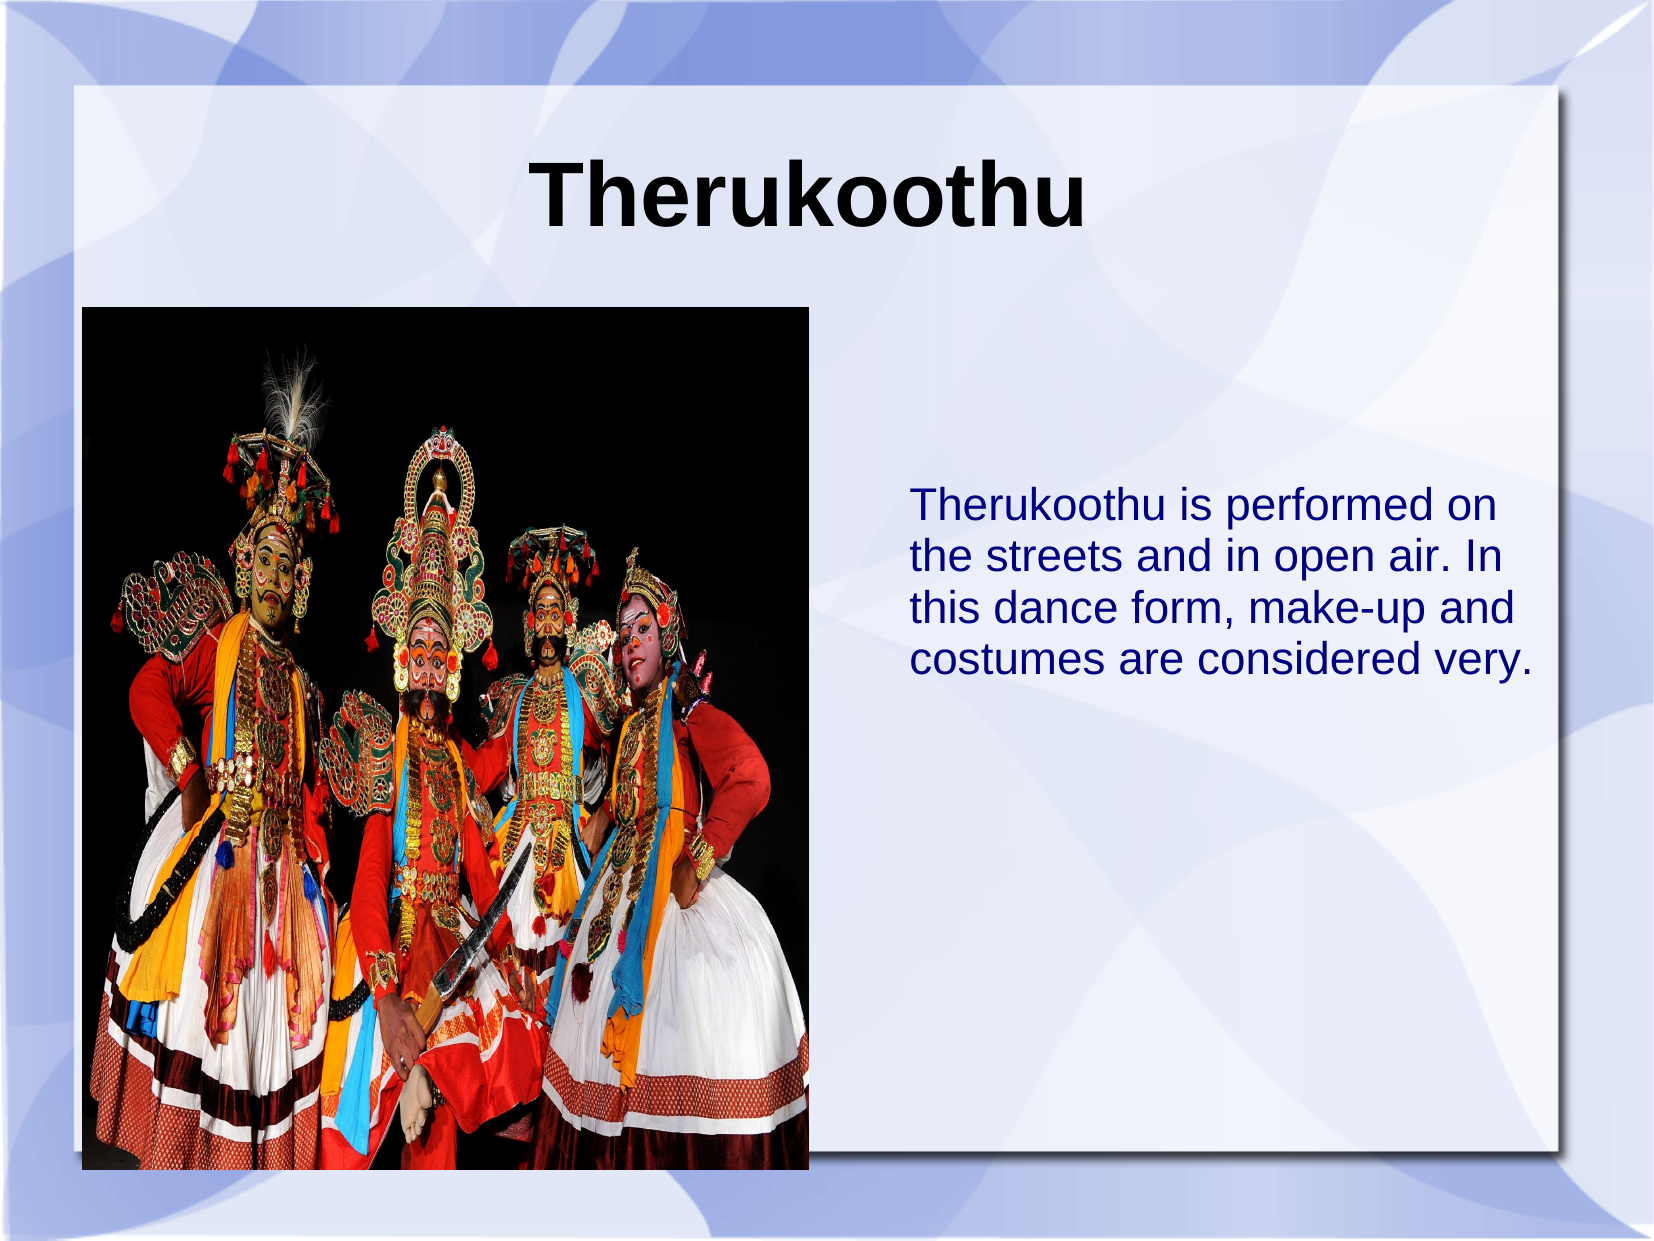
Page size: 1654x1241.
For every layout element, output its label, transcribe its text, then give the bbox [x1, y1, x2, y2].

picture [0, 0, 1654, 1241]
list Therukoothu is performed on the streets and in open air. In this dance form, make-up and costumes are considered very. [838, 479, 1565, 733]
title Therukoothu [82, 90, 1536, 298]
